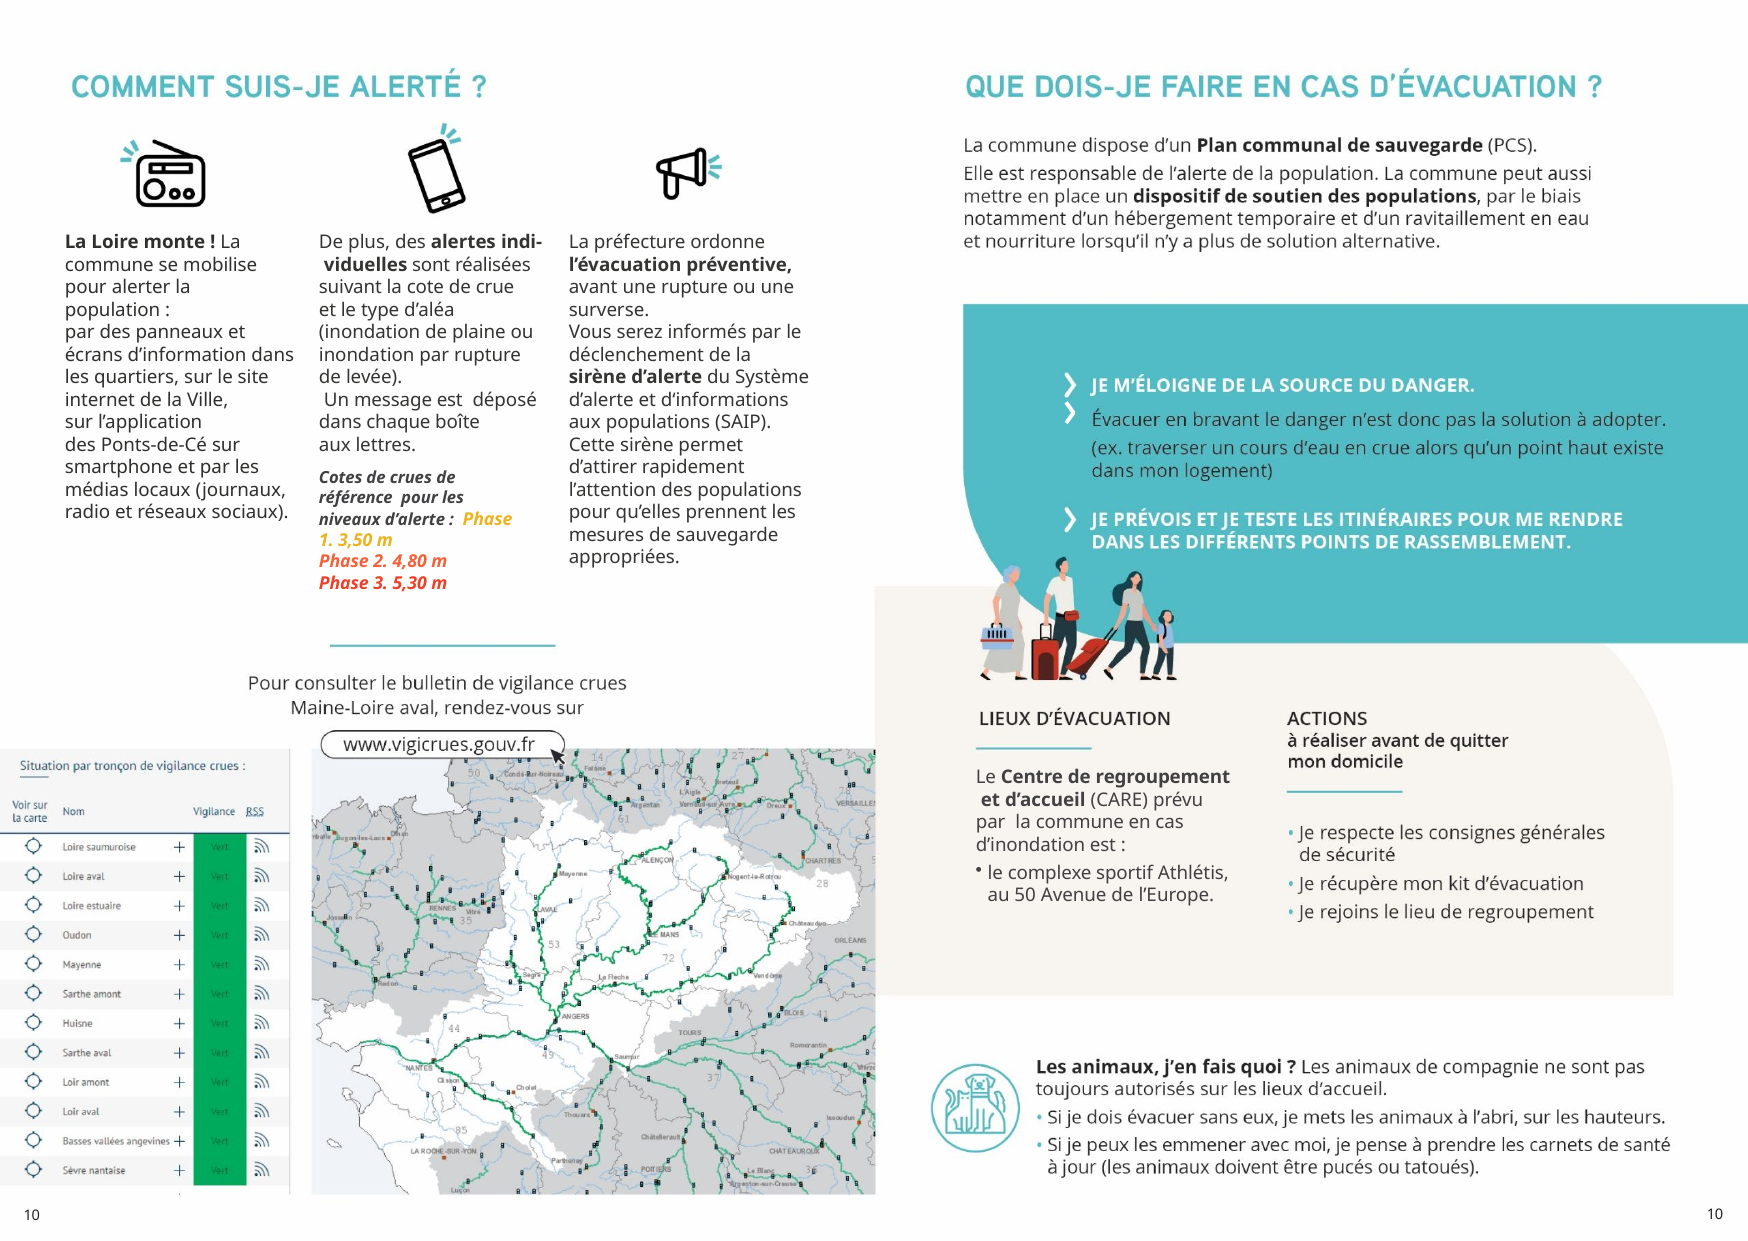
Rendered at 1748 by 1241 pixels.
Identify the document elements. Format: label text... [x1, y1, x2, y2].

text_box Le Centre de regroupement et d’accueil (CARE) prévu par la commune en cas d’inondation est : le complexe sportif Athlétis, au 50 Avenue de l’Europe. [973, 762, 1236, 906]
text_box La préfecture ordonne l’évacuation préventive, avant une rupture ou une surverse. Vous serez informés par le déclenchement de la sirène d’alerte du Système d’alerte et d‘informations aux populations (SAIP). Cette sirène permet d’attirer rapidement l’attention des populations pour qu’elles prennent les mesures de sauvegarde appropriées. [568, 228, 810, 568]
text_box De plus, des alertes indi- viduelles sont réalisées suivant la cote de crue et le type d’aléa (inondation de plaine ou inondation par rupture de levée). Un message est déposé dans chaque boîte aux lettres. Cotes de crues de référence pour les niveaux d’alerte : Phase 1. 3,50 m Phase 2. 4,80 m Phase 3. 5,30 m [316, 228, 556, 593]
text_box <numéro> [1691, 1204, 1724, 1225]
picture [0, 0, 1748, 1241]
text_box La Loire monte ! La commune se mobilise pour alerter la population : par des panneaux et écrans d’information dans les quartiers, sur le site internet de la Ville, sur l’application des Ponts-de-Cé sur smartphone et par les médias locaux (journaux, radio et réseaux sociaux). [64, 228, 294, 523]
text_box <numéro> [17, 1205, 62, 1226]
